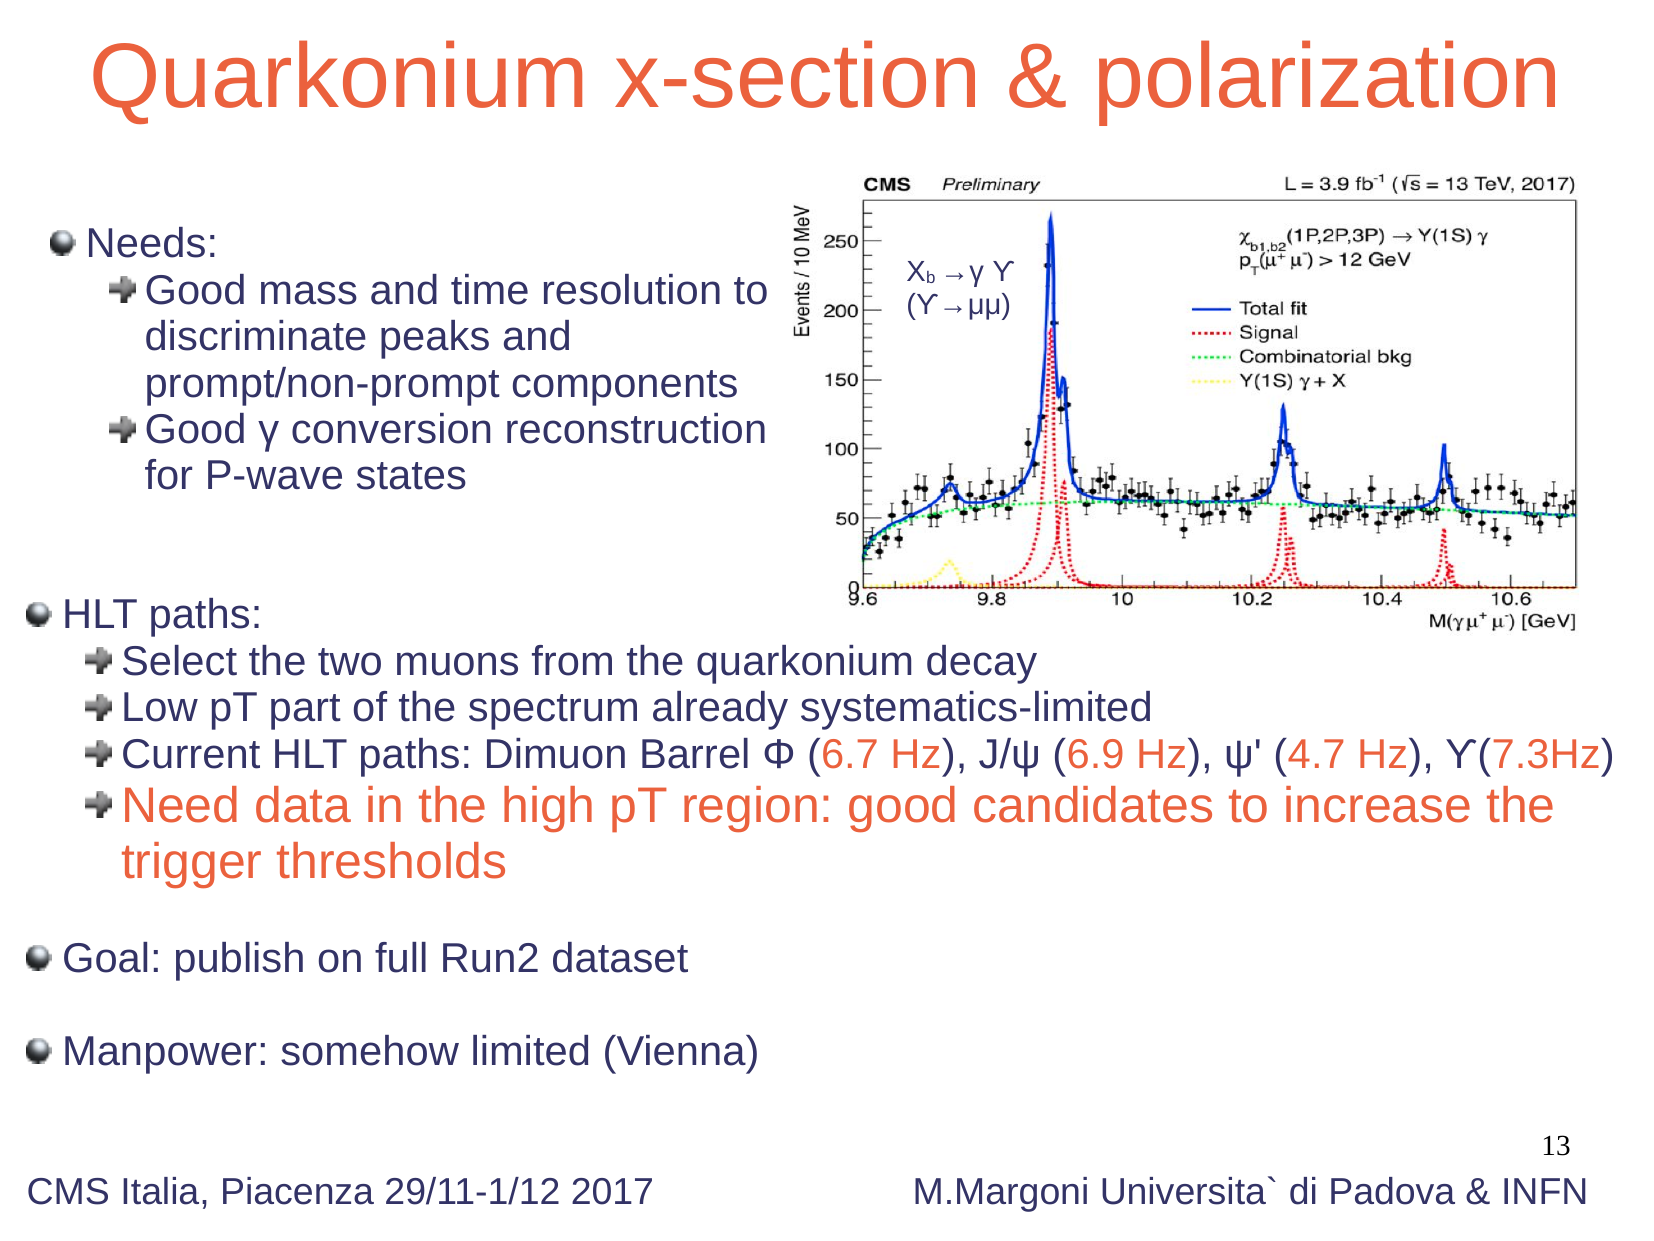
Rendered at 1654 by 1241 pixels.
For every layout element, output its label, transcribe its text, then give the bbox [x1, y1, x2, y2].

text_box Needs: Good mass and time resolution to discriminate peaks and prompt/non-prompt components Good γ conversion reconstruction for P-wave states [35, 212, 779, 507]
text_box Χb →γ ϒ (ϒ→μμ) [891, 248, 1258, 338]
text_box HLT paths: Select the two muons from the quarkonium decay Low pT part of the spectrum already systematics-limited Current HLT paths: Dimuon Barrel Φ (6.7 Hz), J/ψ (6.9 Hz), ψ' (4.7 Hz), ϒ(7.3Hz) Need data in the high pT region: good candidates to increase the trigger thresholds Goal: publish on full Run2 dataset Manpower: somehow limited (Vienna) [11, 537, 1630, 1083]
text_box CMS Italia, Piacenza 29/11-1/12 2017 M.Margoni Universita` di Padova & INFN [11, 1163, 1642, 1221]
title Quarkonium x-section & polarization [82, 0, 1571, 180]
picture [779, 153, 1589, 638]
